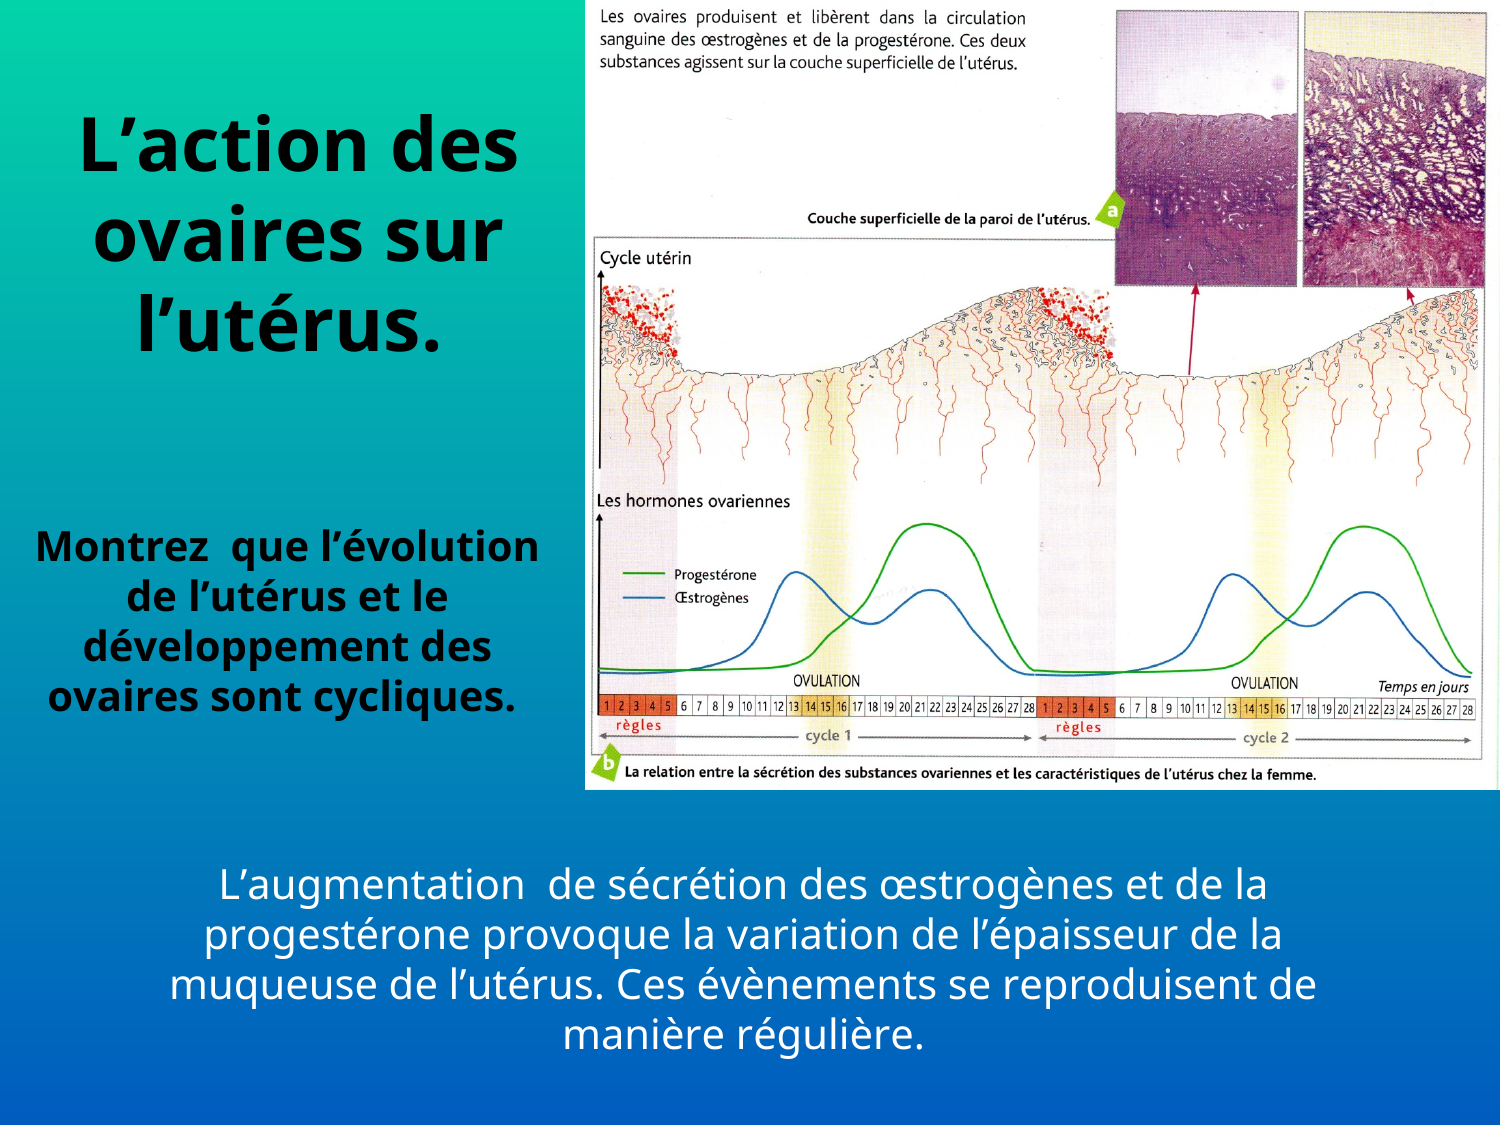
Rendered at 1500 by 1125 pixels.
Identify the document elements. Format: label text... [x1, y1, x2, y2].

picture [576, 0, 1500, 789]
text_box L’augmentation de sécrétion des œstrogènes et de la progestérone provoque la variation de l’épaisseur de la muqueuse de l’utérus. Ces évènements se reproduisent de manière régulière. [150, 849, 1338, 1066]
text_box Montrez que l’évolution de l’utérus et le développement des ovaires sont cycliques. [0, 512, 576, 728]
title L’action des ovaires sur l’utérus. [35, 50, 563, 413]
